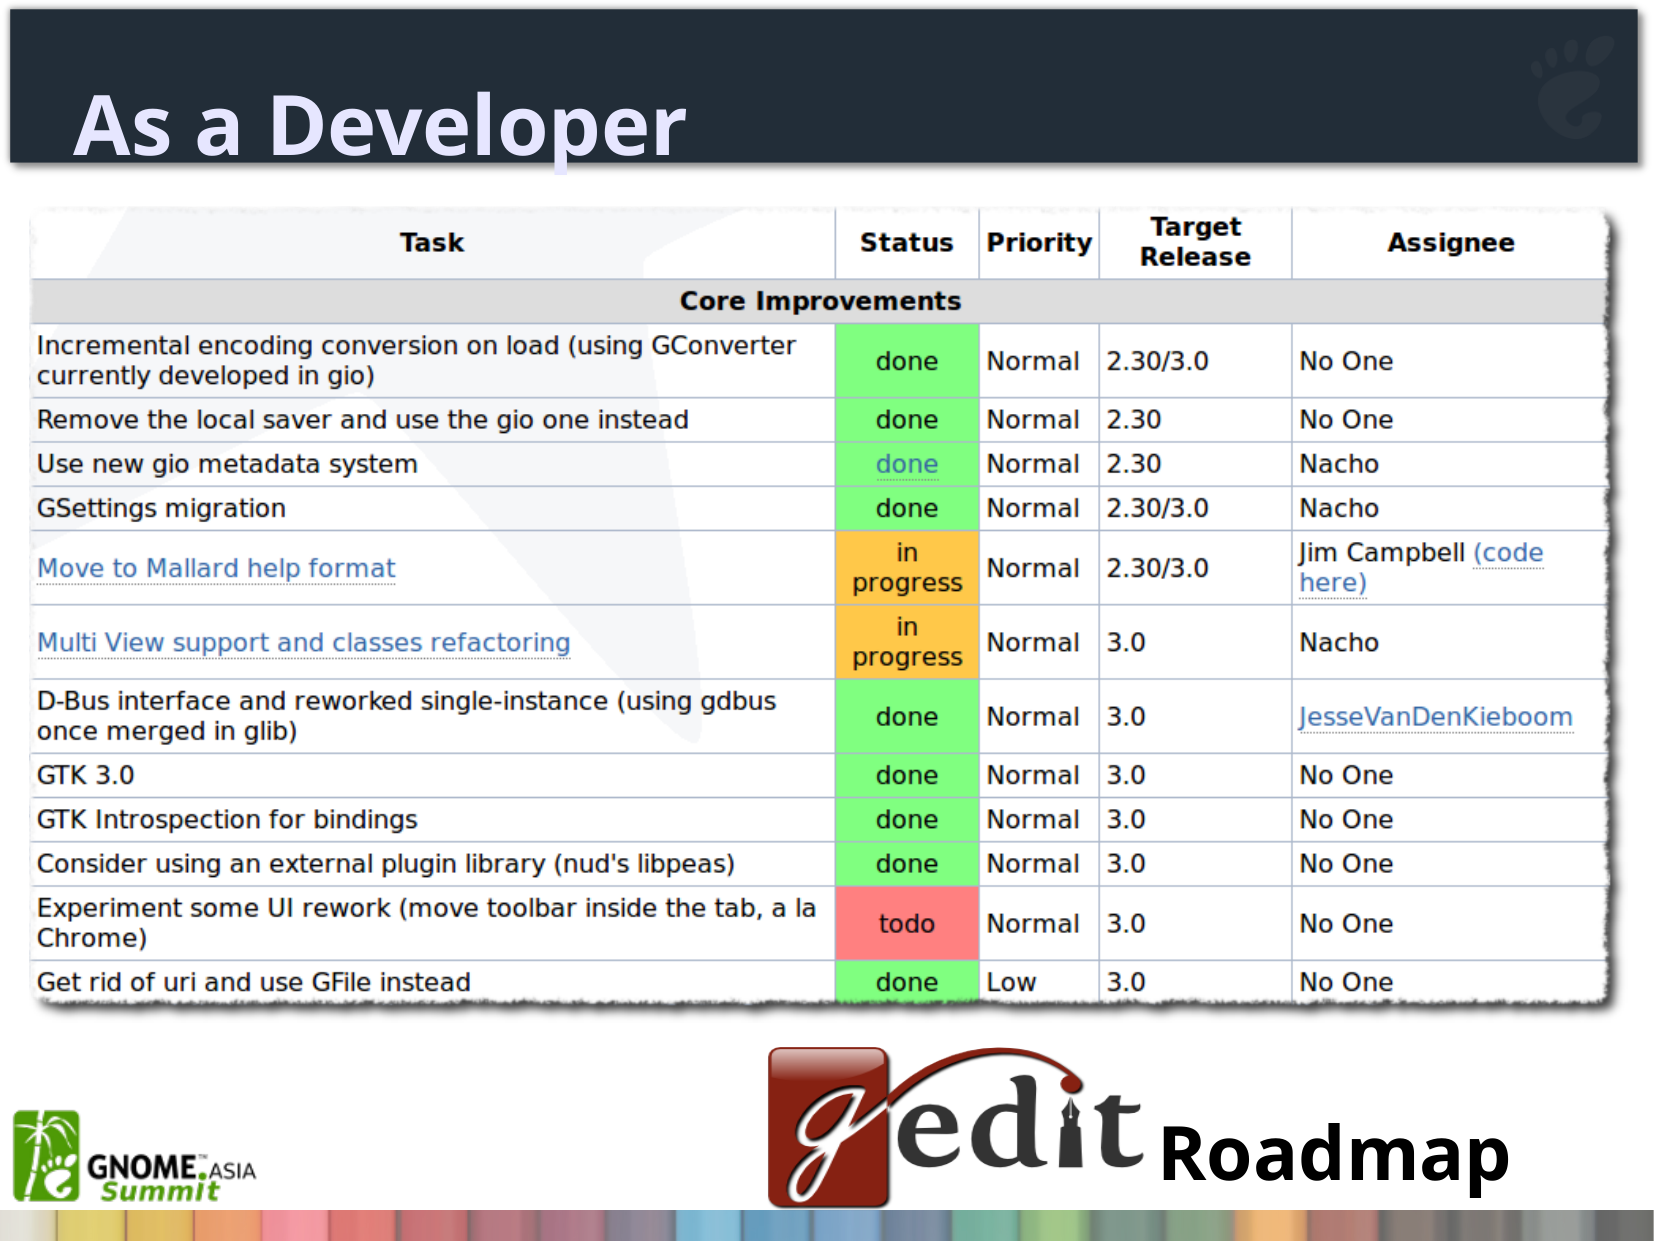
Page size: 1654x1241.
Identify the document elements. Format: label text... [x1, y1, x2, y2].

picture [0, 0, 1654, 179]
picture [29, 206, 1628, 1023]
text_box Roadmap [1148, 1092, 1536, 1194]
picture [0, 1047, 1654, 1241]
text_box As a Developer [59, 59, 690, 168]
